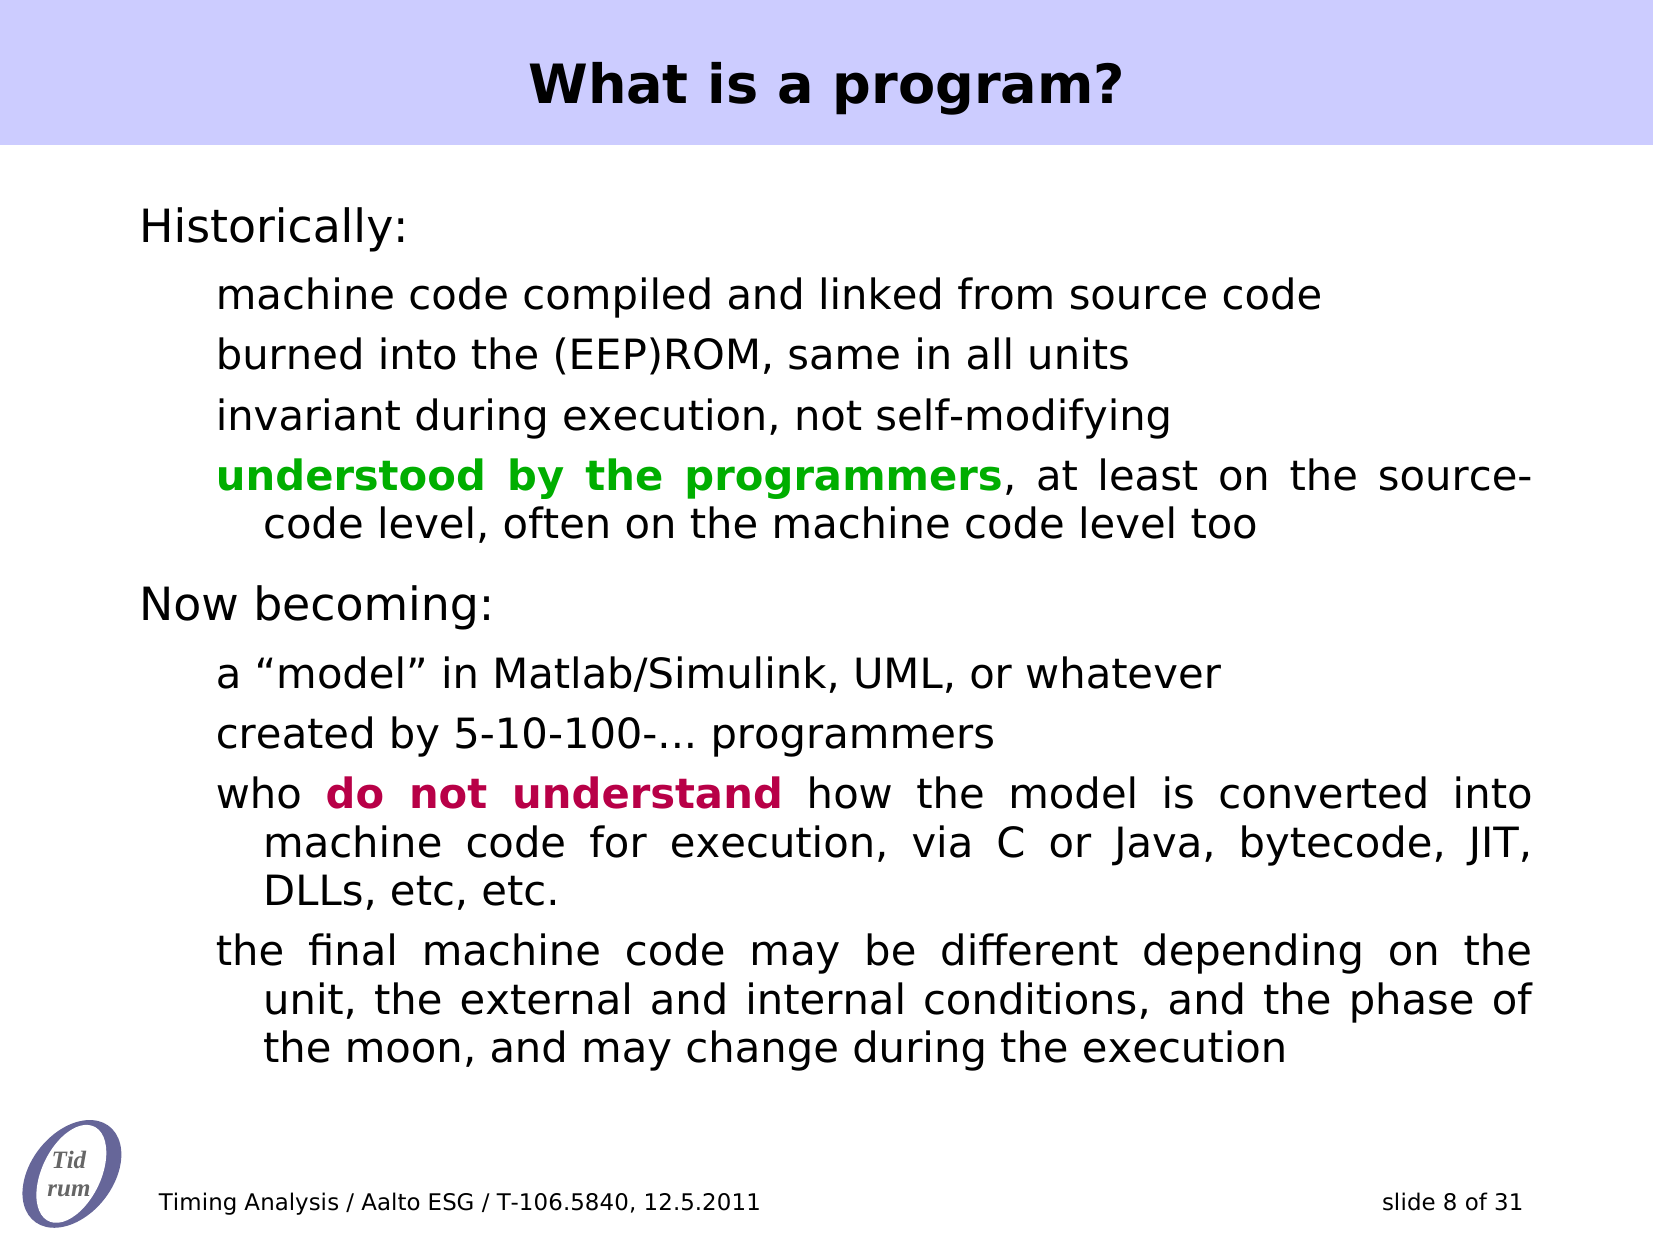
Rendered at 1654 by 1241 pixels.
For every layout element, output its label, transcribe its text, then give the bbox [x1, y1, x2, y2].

list Historically: machine code compiled and linked from source code burned into the (EEP)ROM, same in all units invariant during execution, not self-modifying understood by the programmers, at least on the source-code level, often on the machine code level too Now becoming: a “model” in Matlab/Simulink, UML, or whatever created by 5-10-100-... programmers who do not understand how the model is converted into machine code for execution, via C or Java, bytecode, JIT, DLLs, etc, etc. the final machine code may be different depending on the unit, the external and internal conditions, and the phase of the moon, and may change during the execution [121, 199, 1533, 1073]
title What is a program? [121, 43, 1533, 126]
